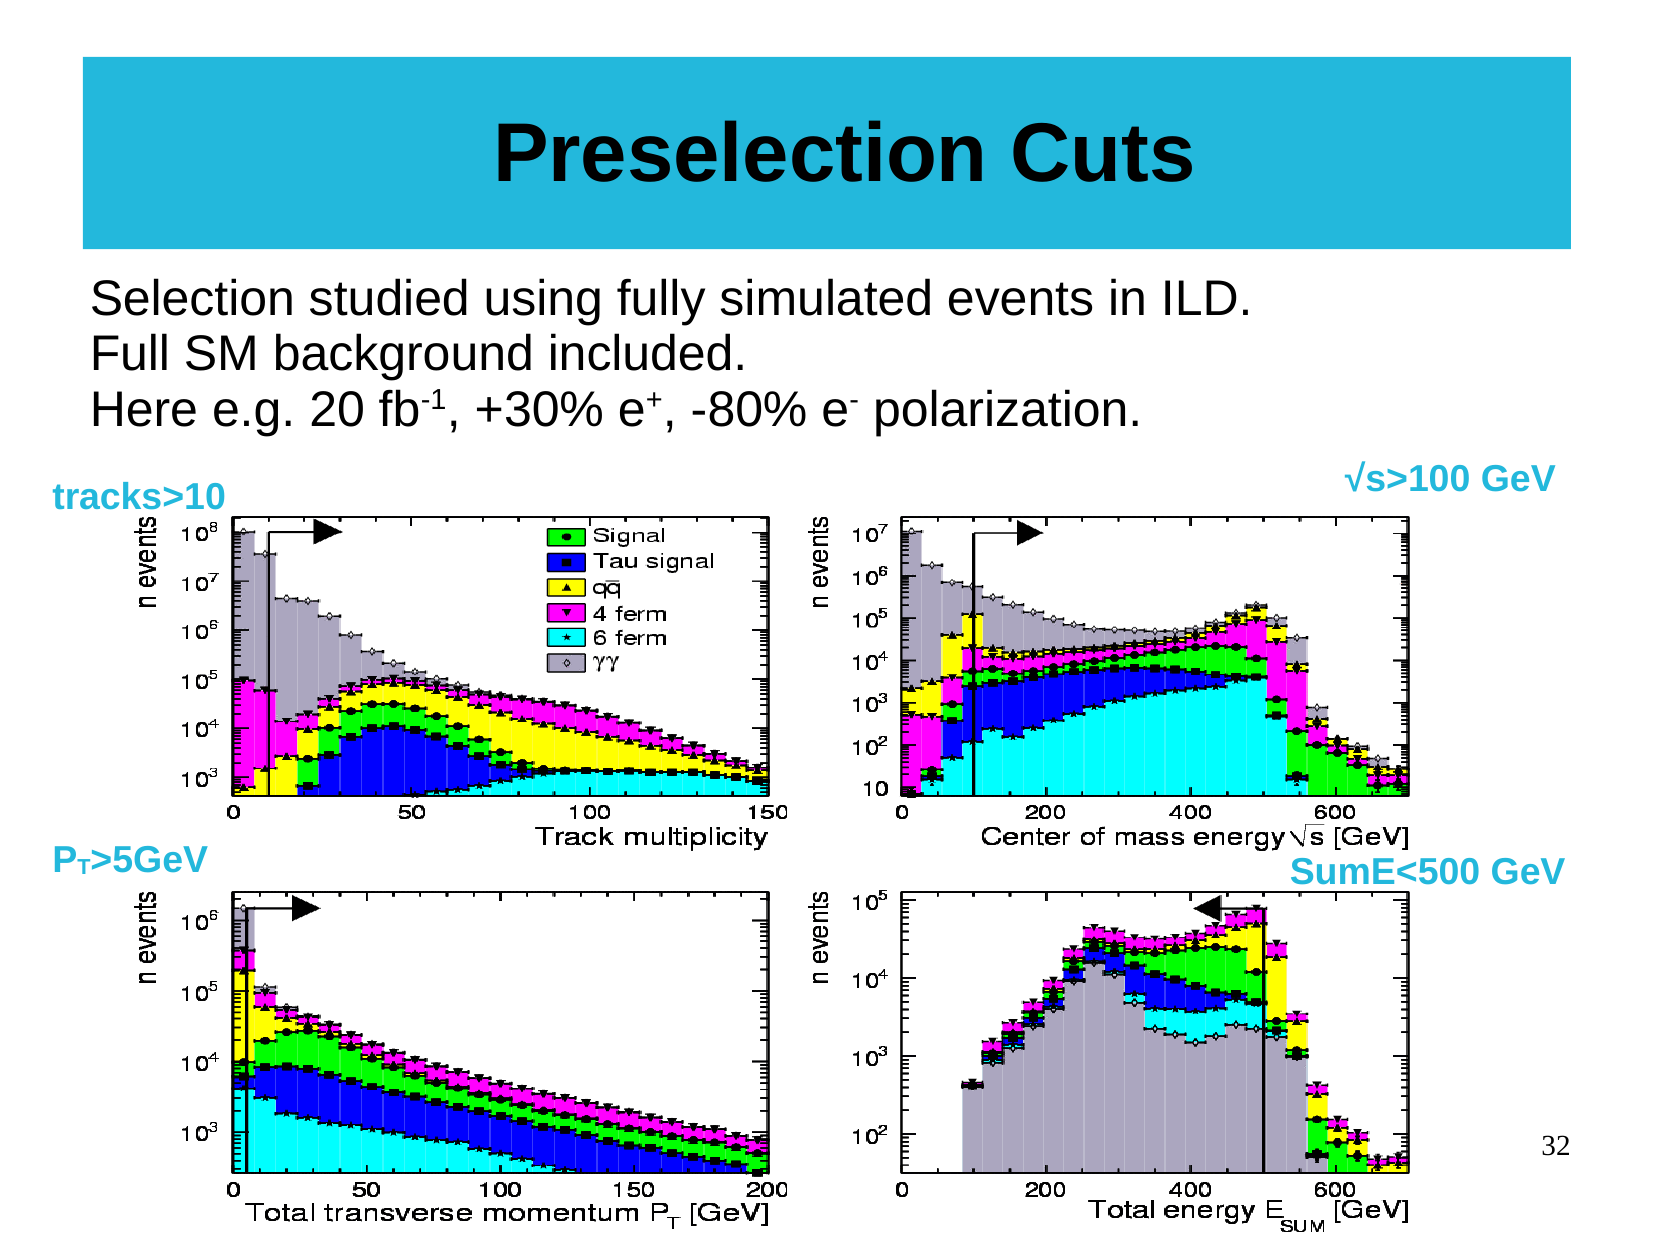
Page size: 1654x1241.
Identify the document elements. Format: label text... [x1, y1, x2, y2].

text_box √s>100 GeV [1538, 450, 1593, 507]
text_box SumE<500 GeV [1275, 843, 1651, 901]
text_box Selection studied using fully simulated events in ILD. Full SM background included. Here e.g. 20 fb-1, +30% e+, -80% e- polarization. [75, 262, 1538, 769]
text_box tracks>10 [37, 468, 75, 526]
title Preselection Cuts [82, 56, 1571, 250]
text_box PT>5GeV [37, 830, 451, 901]
picture [112, 769, 1463, 1241]
